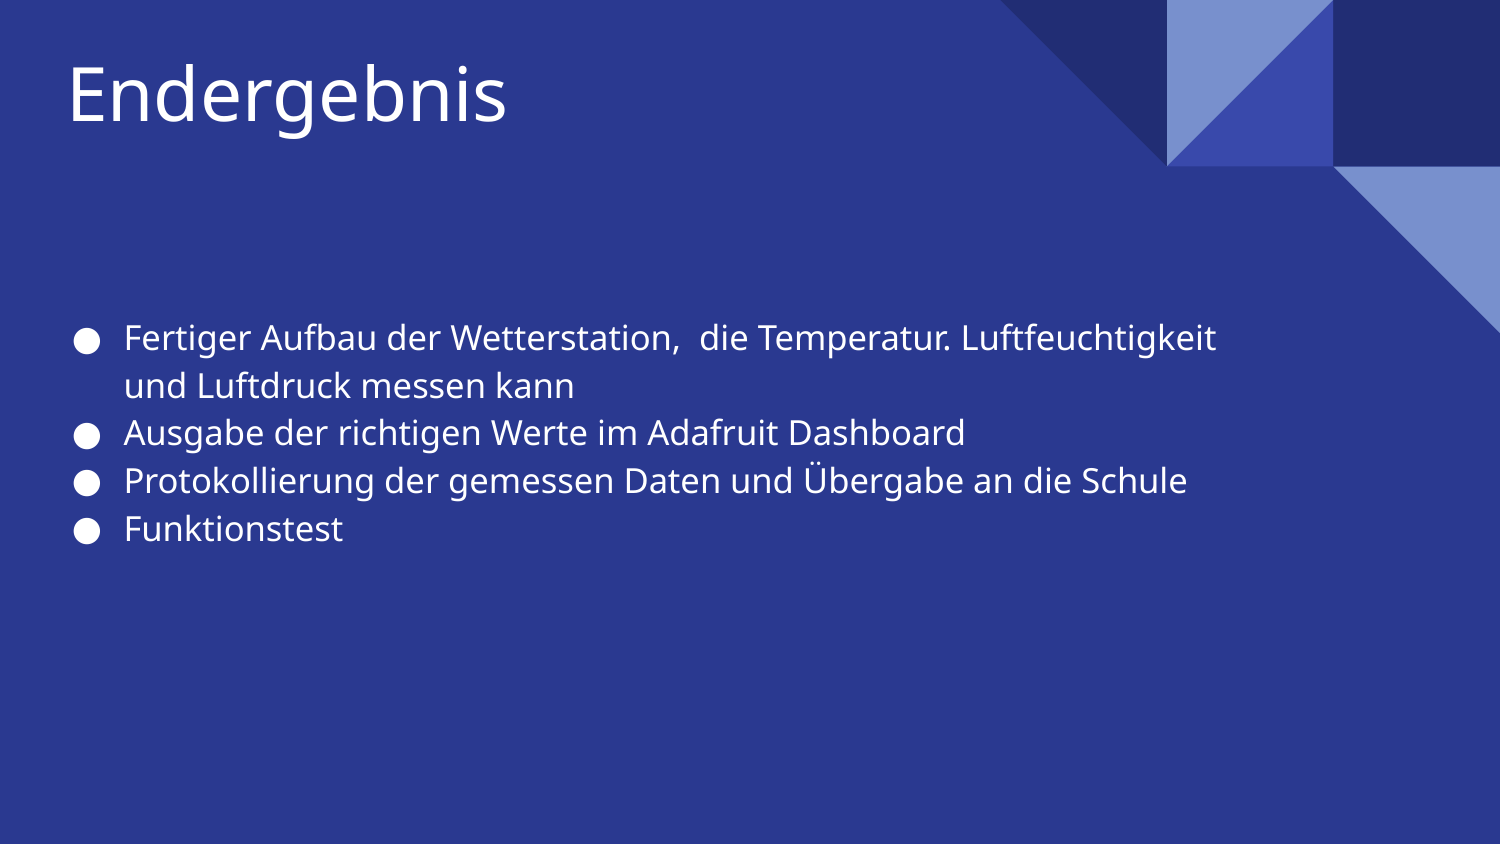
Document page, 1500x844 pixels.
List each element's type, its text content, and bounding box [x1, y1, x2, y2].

list Fertiger Aufbau der Wetterstation, die Temperatur. Luftfeuchtigkeit und Luftdruck messen kann Ausgabe der richtigen Werte im Adafruit Dashboard Protokollierung der gemessen Daten und Übergabe an die Schule Funktionstest [39, 295, 1237, 607]
title Endergebnis [51, 19, 1449, 152]
